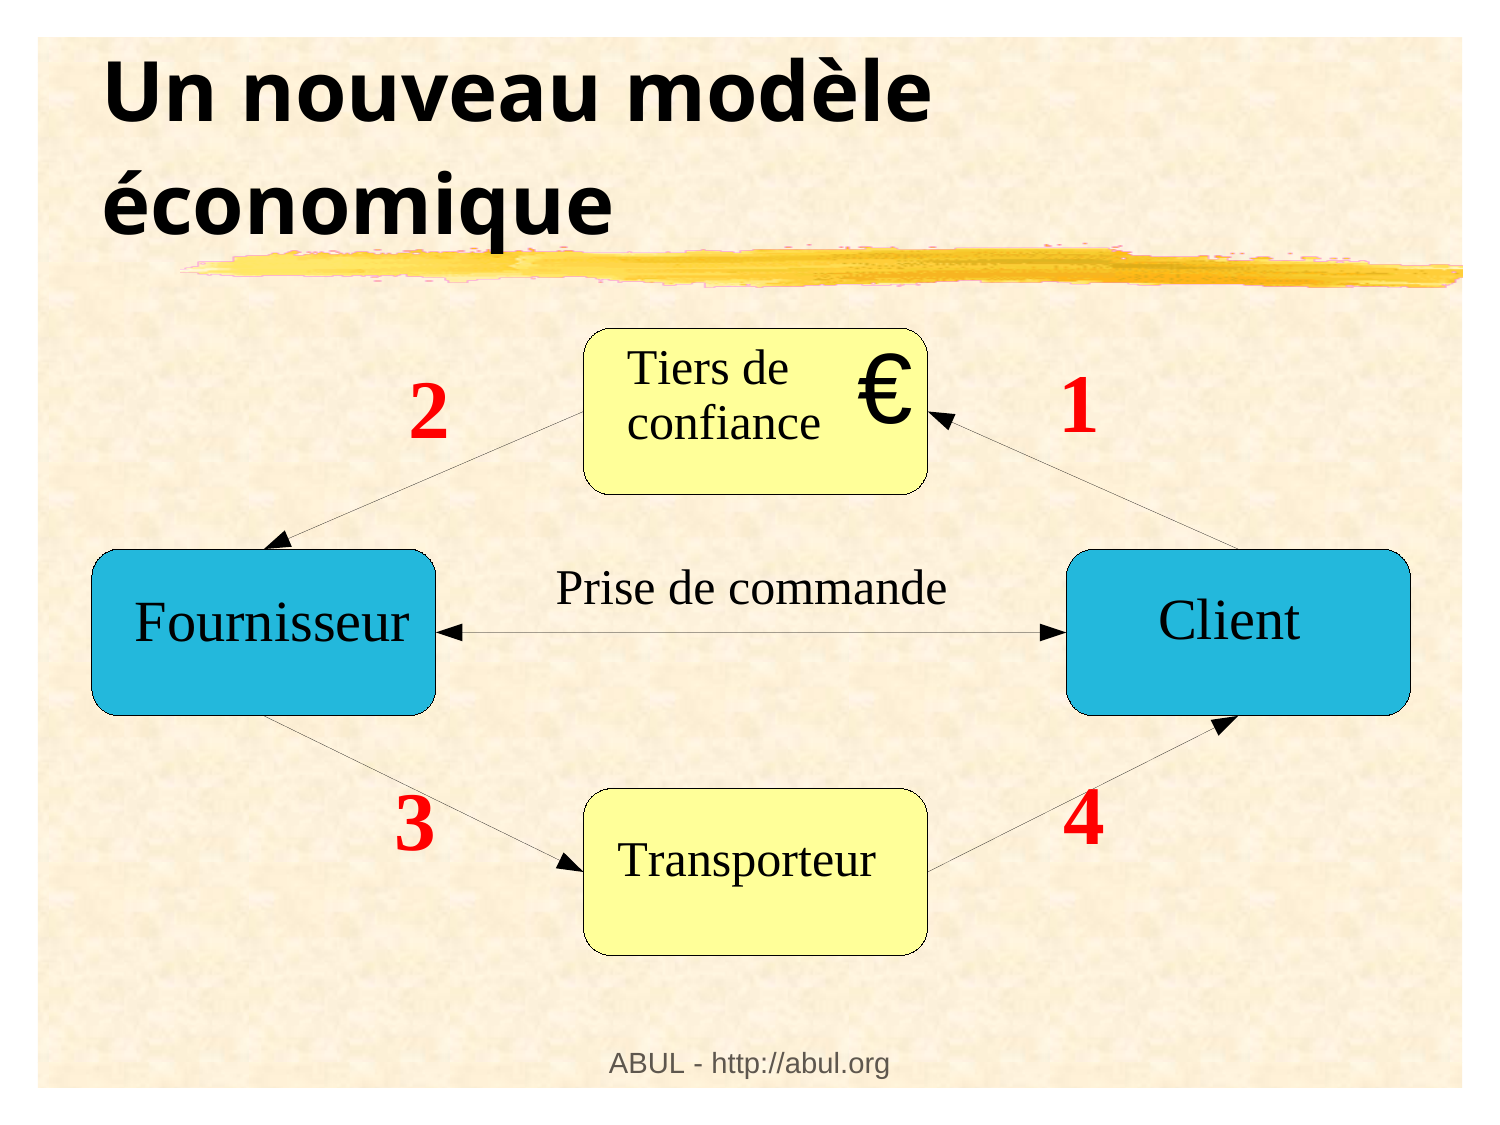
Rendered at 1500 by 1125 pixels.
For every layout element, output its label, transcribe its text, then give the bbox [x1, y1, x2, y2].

title Un nouveau modèle économique [101, 39, 1463, 253]
text_box [1066, 549, 1411, 716]
text_box 2 [408, 364, 451, 490]
text_box Client [1158, 587, 1342, 669]
text_box Prise de commande [555, 559, 994, 630]
text_box € [857, 333, 945, 482]
text_box Tiers de confiance [626, 339, 822, 479]
text_box 1 [1058, 358, 1101, 484]
text_box 4 [1063, 770, 1106, 896]
text_box Fournisseur [134, 589, 417, 678]
text_box Transporteur [617, 832, 900, 902]
picture [37, 37, 1463, 1088]
text_box [583, 788, 928, 956]
text_box [583, 328, 924, 495]
text_box [91, 549, 436, 716]
text_box 3 [394, 776, 437, 902]
